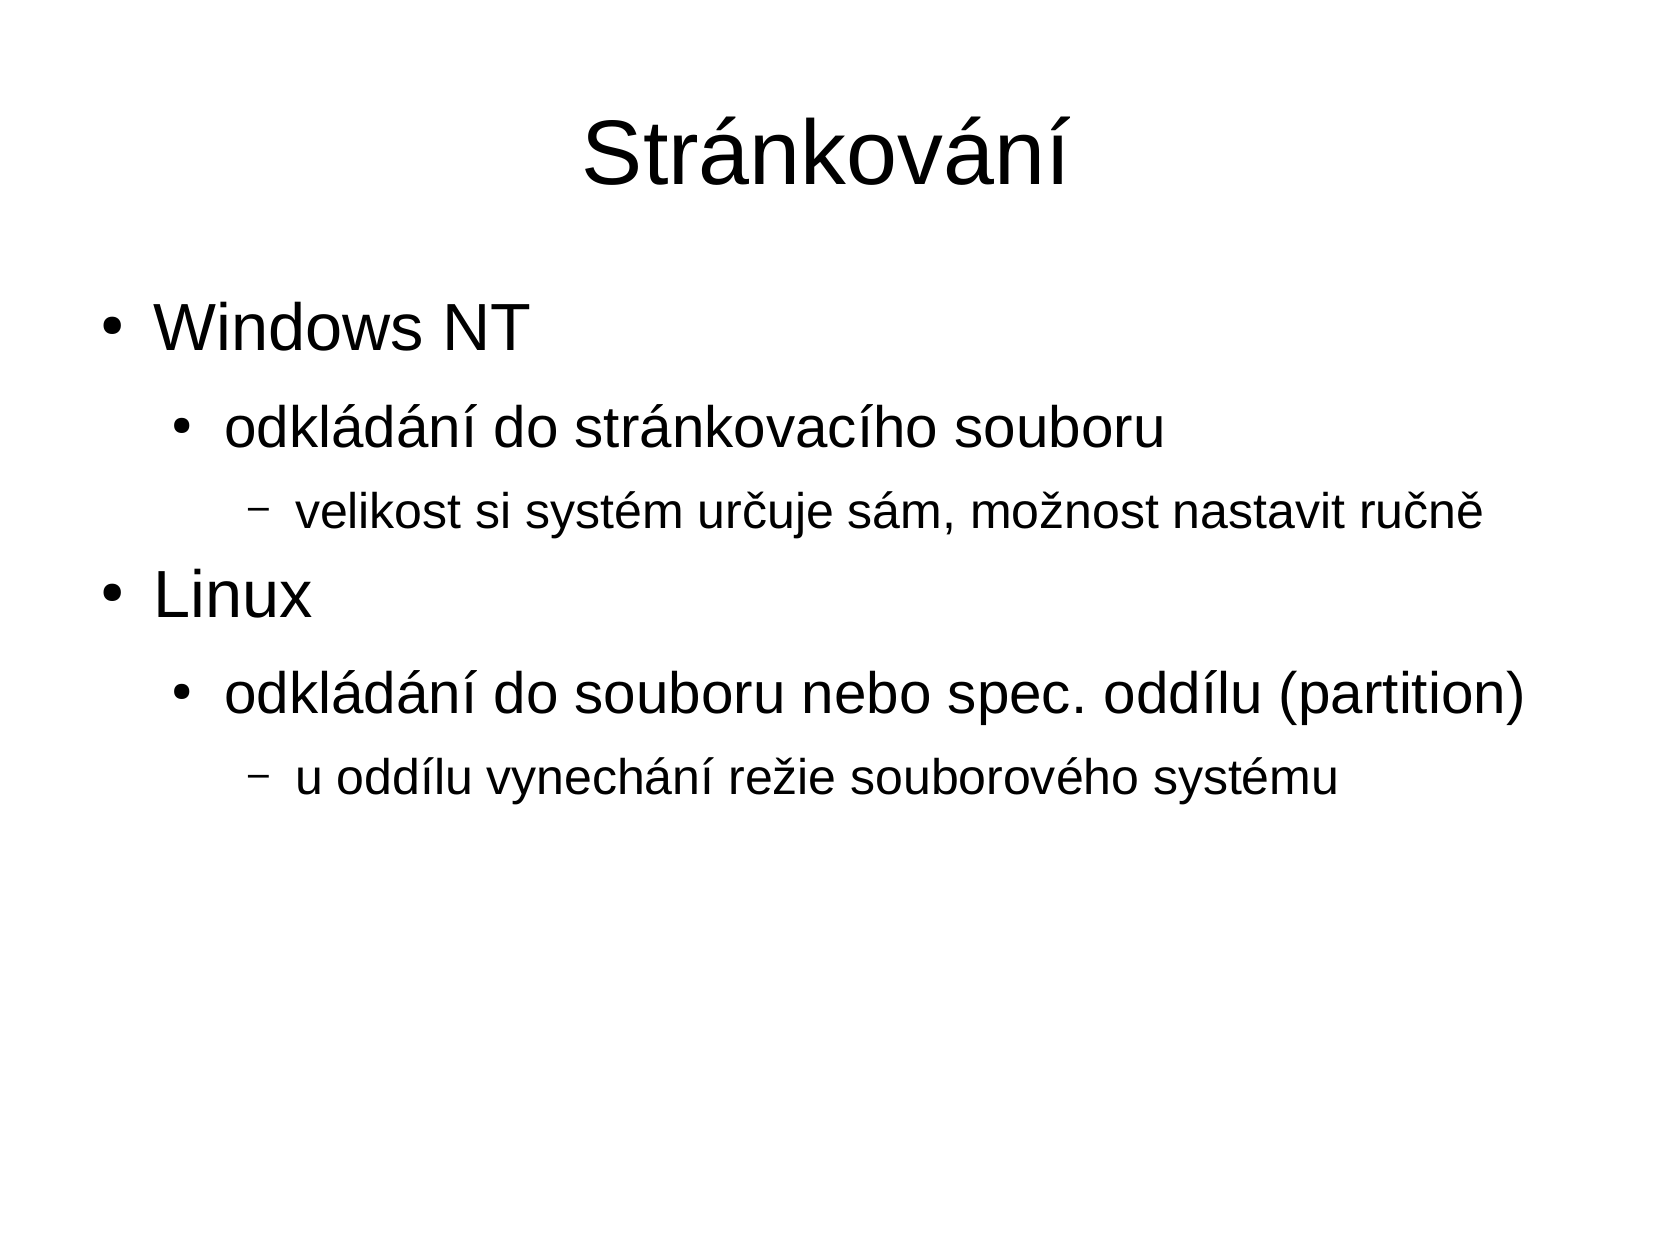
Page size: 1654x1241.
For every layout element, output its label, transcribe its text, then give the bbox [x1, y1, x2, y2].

list Windows NT odkládání do stránkovacího souboru velikost si systém určuje sám, možnost nastavit ručně Linux odkládání do souboru nebo spec. oddílu (partition) u oddílu vynechání režie souborového systému [82, 290, 1571, 1010]
title Stránkování [82, 49, 1571, 257]
